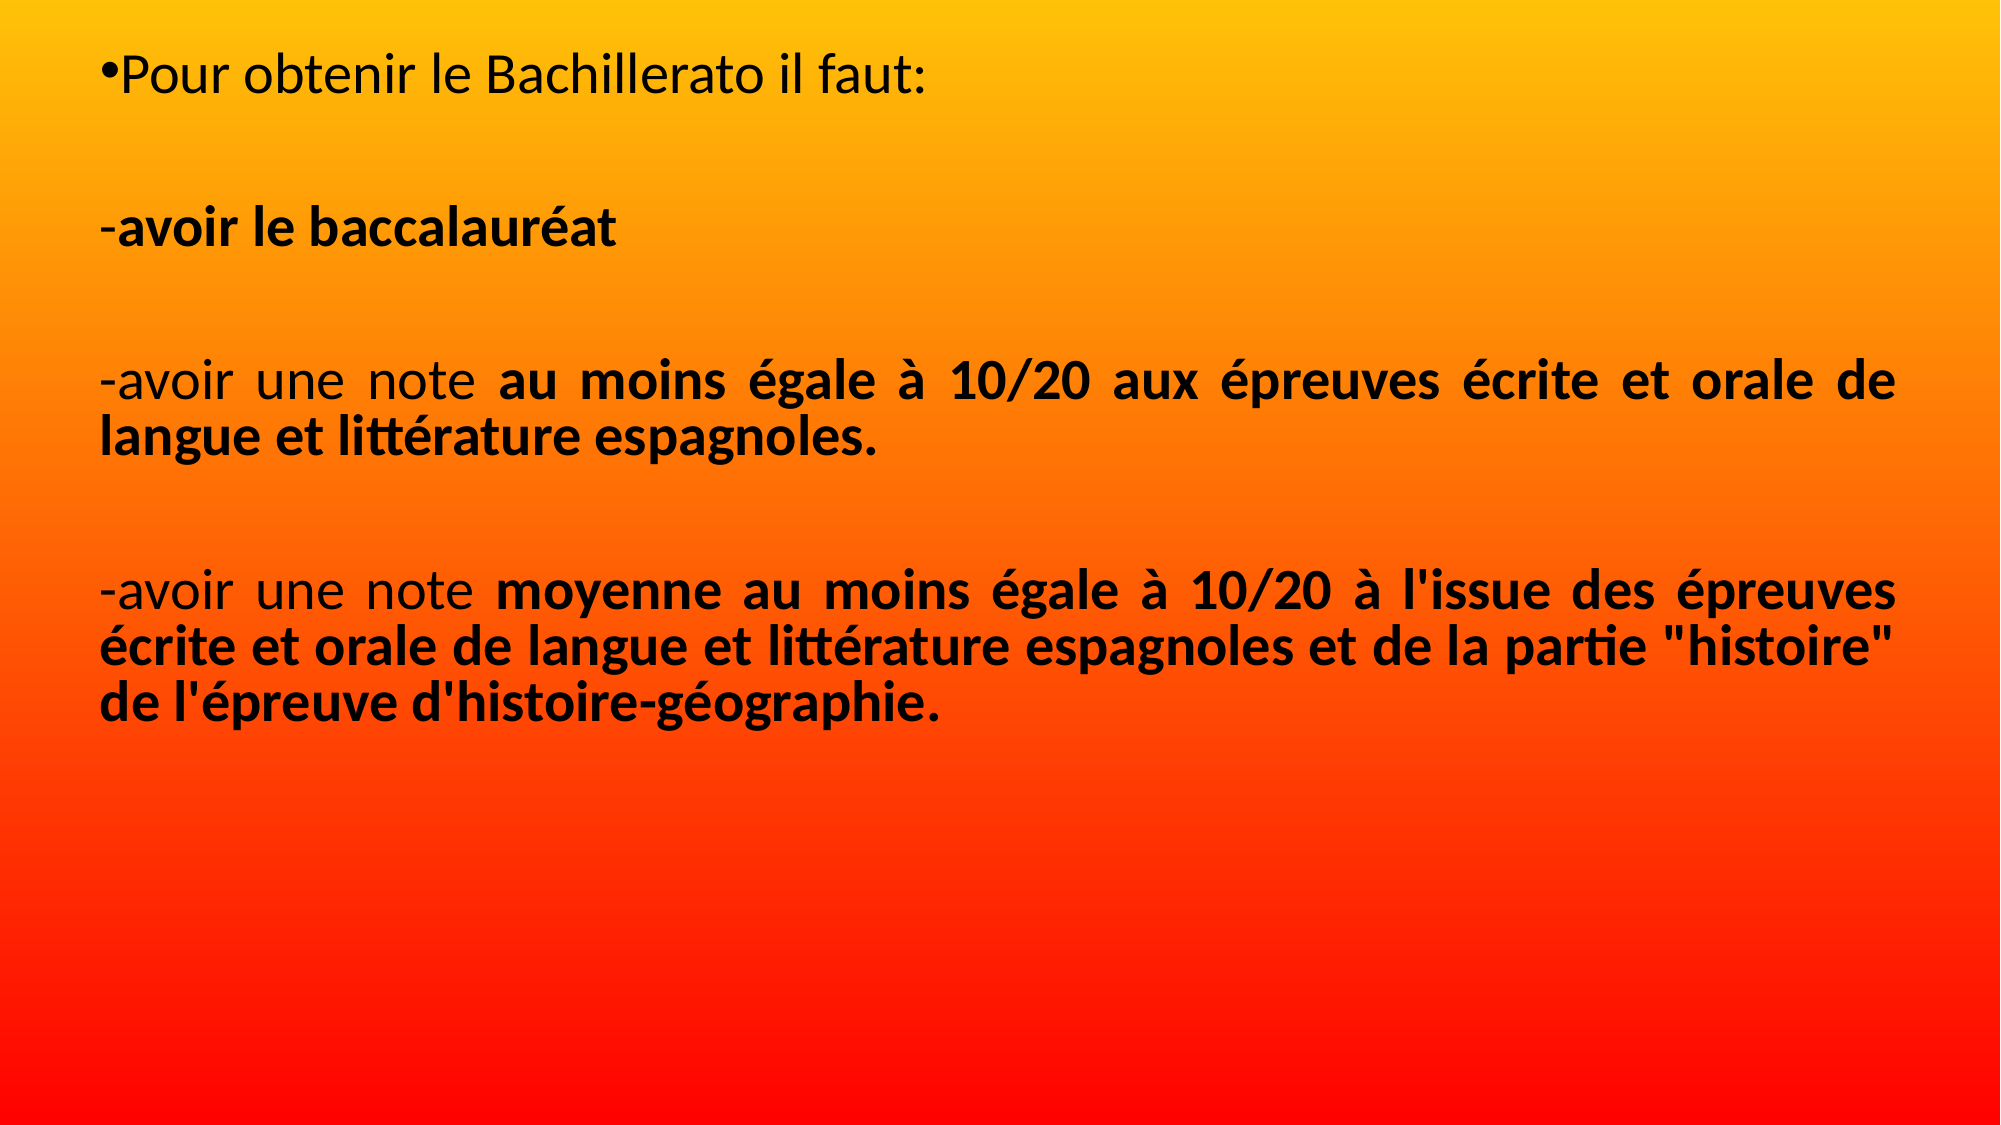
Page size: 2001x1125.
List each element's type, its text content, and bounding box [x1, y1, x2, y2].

list Pour obtenir le Bachillerato il faut: -avoir le baccalauréat -avoir une note au moins égale à 10/20 aux épreuves écrite et orale de langue et littérature espagnoles. -avoir une note moyenne au moins égale à 10/20 à l'issue des épreuves écrite et orale de langue et littérature espagnoles et de la partie "histoire" de l'épreuve d'histoire-géographie. [84, 40, 1938, 755]
